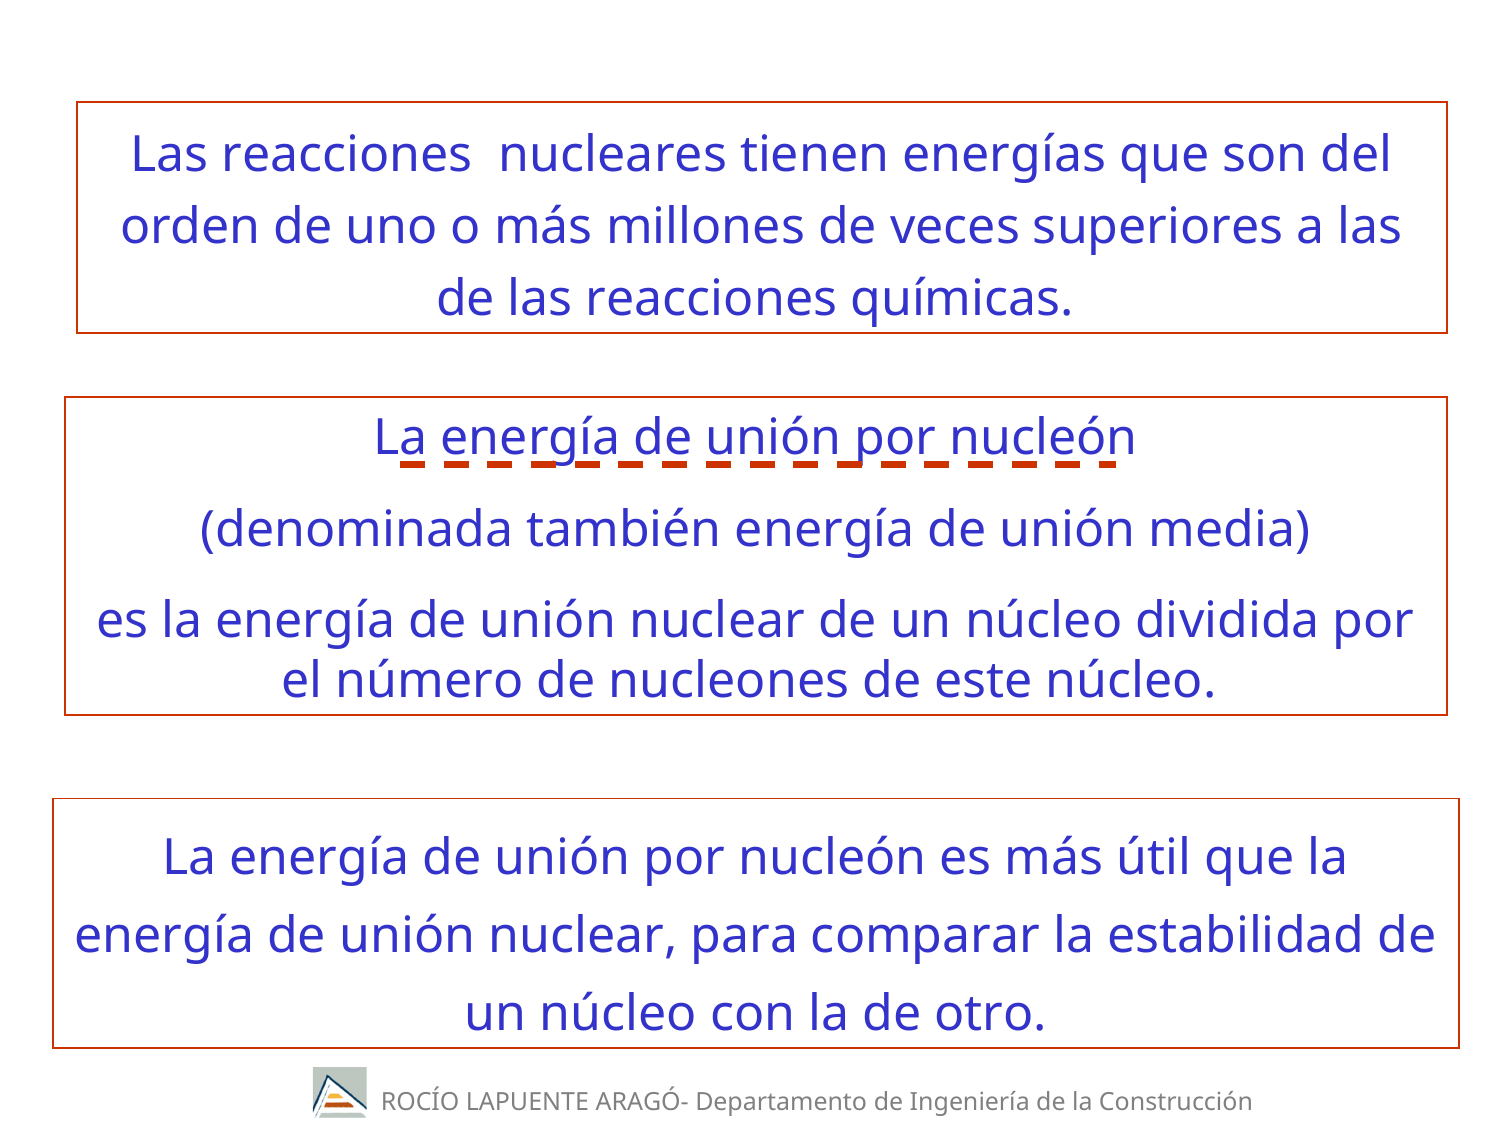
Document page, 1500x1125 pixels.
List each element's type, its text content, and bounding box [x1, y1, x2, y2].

text_box La energía de unión por nucleón (denominada también energía de unión media) es la energía de unión nuclear de un núcleo dividida por el número de nucleones de este núcleo. [64, 397, 1447, 716]
text_box Las reacciones nucleares tienen energías que son del orden de uno o más millones de veces superiores a las de las reacciones químicas. [76, 101, 1447, 334]
text_box La energía de unión por nucleón es más útil que la energía de unión nuclear, para comparar la estabilidad de un núcleo con la de otro. [53, 798, 1459, 1048]
